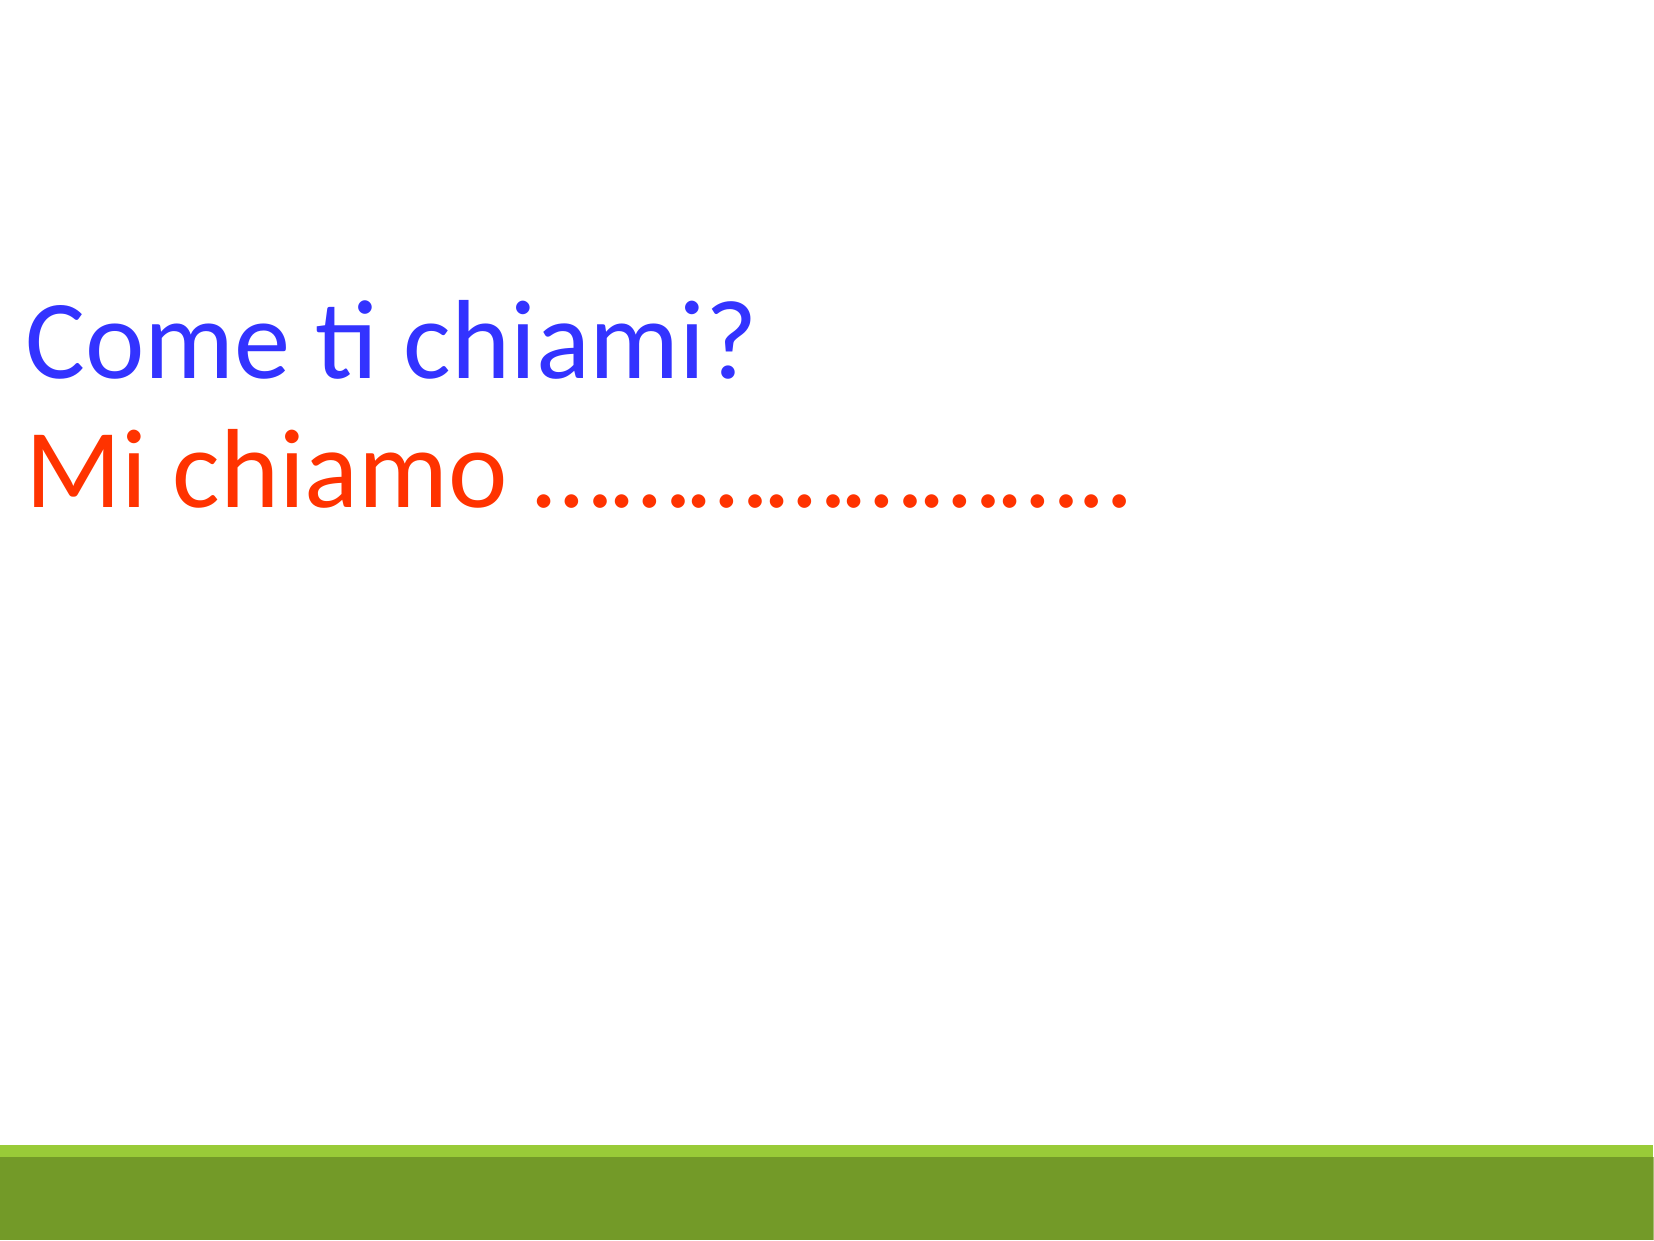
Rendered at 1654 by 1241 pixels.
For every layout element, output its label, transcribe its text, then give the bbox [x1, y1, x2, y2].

list Come ti chiami? Mi chiamo ………………….. [0, 290, 1489, 1010]
